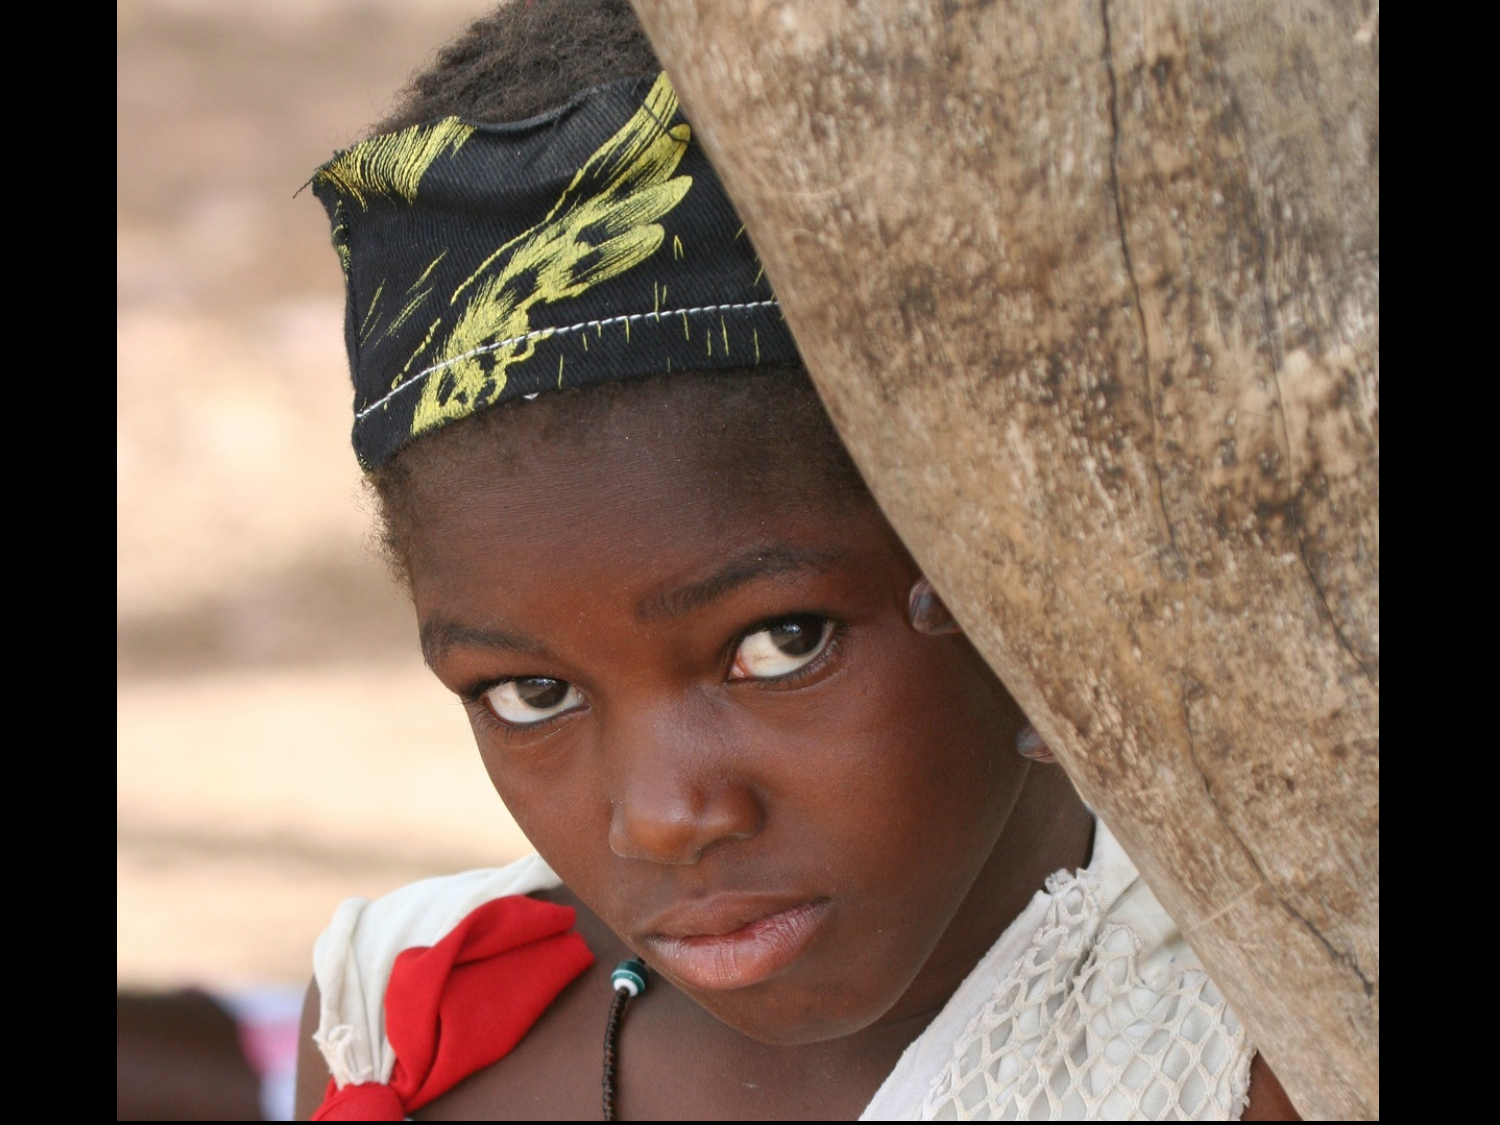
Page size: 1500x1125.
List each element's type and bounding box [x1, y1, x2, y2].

picture [117, 0, 1379, 1121]
